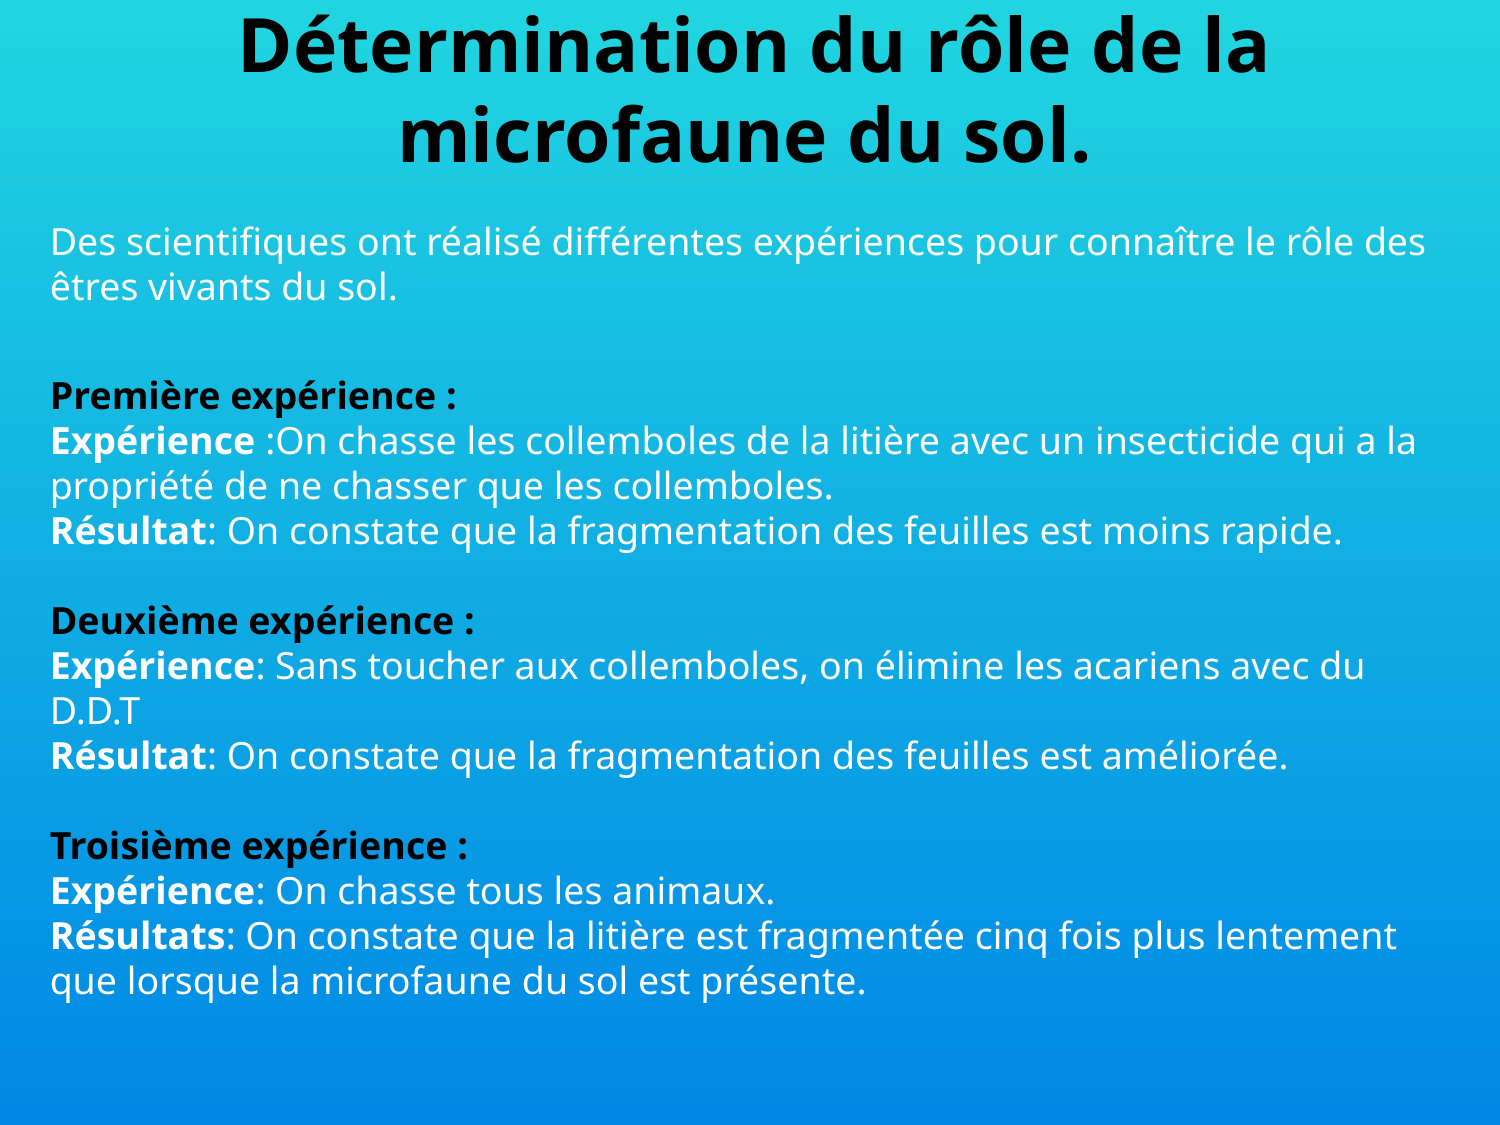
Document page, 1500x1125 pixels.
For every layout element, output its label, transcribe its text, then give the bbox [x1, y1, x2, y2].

text_box Des scientifiques ont réalisé différentes expériences pour connaître le rôle des êtres vivants du sol. Première expérience : Expérience :On chasse les collemboles de la litière avec un insecticide qui a la propriété de ne chasser que les collemboles. Résultat: On constate que la fragmentation des feuilles est moins rapide. Deuxième expérience : Expérience: Sans toucher aux collemboles, on élimine les acariens avec du D.D.T Résultat: On constate que la fragmentation des feuilles est améliorée. Troisième expérience : Expérience: On chasse tous les animaux. Résultats: On constate que la litière est fragmentée cinq fois plus lentement que lorsque la microfaune du sol est présente. [35, 210, 1465, 1010]
title Détermination du rôle de la microfaune du sol. [117, 0, 1393, 176]
